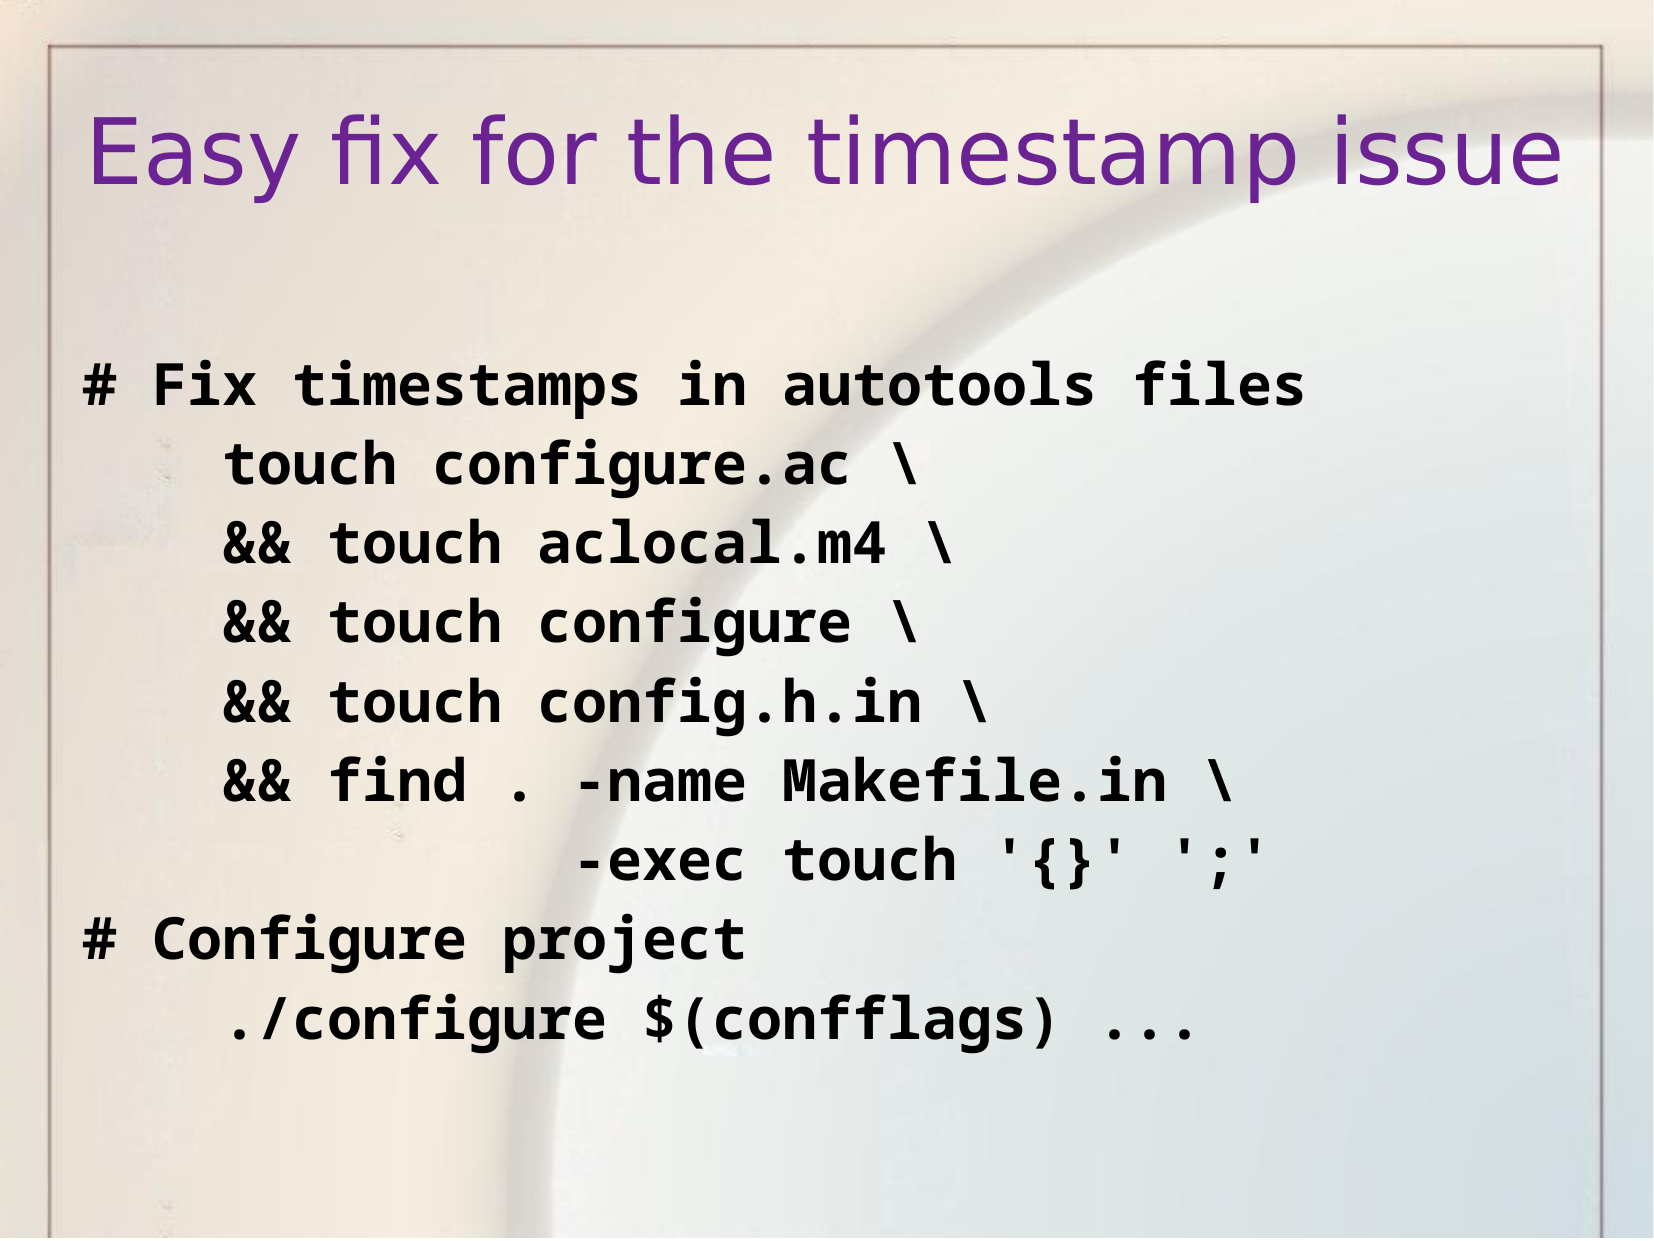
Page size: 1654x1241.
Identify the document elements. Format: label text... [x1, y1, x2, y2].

title Easy fix for the timestamp issue [82, 49, 1571, 257]
picture [0, 0, 1654, 1238]
subtitle # Fix timestamps in autotools files touch configure.ac \ && touch aclocal.m4 \ && touch configure \ && touch config.h.in \ && find . -name Makefile.in \ -exec touch '{}' ';' # Configure project ./configure $(confflags) ... [82, 297, 1571, 1102]
